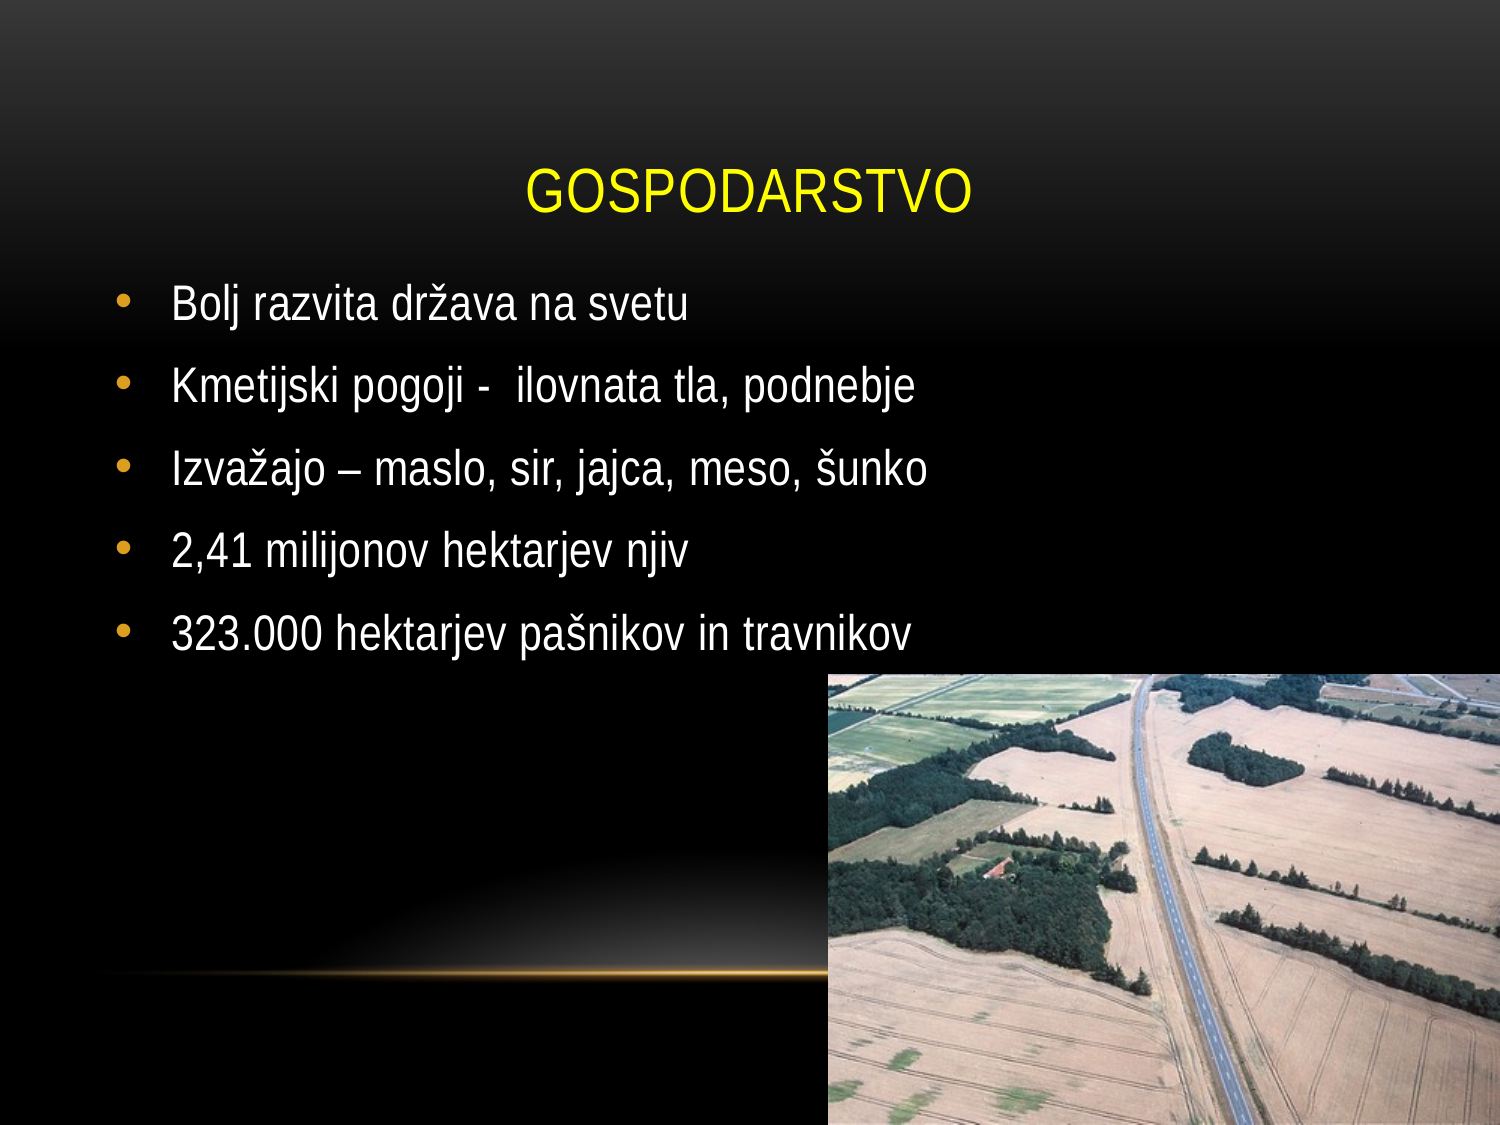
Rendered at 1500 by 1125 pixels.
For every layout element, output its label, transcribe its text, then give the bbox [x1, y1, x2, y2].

picture [0, 0, 1500, 1125]
list Bolj razvita država na svetu Kmetijski pogoji - ilovnata tla, podnebje Izvažajo – maslo, sir, jajca, meso, šunko 2,41 milijonov hektarjev njiv 323.000 hektarjev pašnikov in travnikov [99, 262, 1400, 938]
title GOSPODARSTVO [99, 45, 1400, 233]
